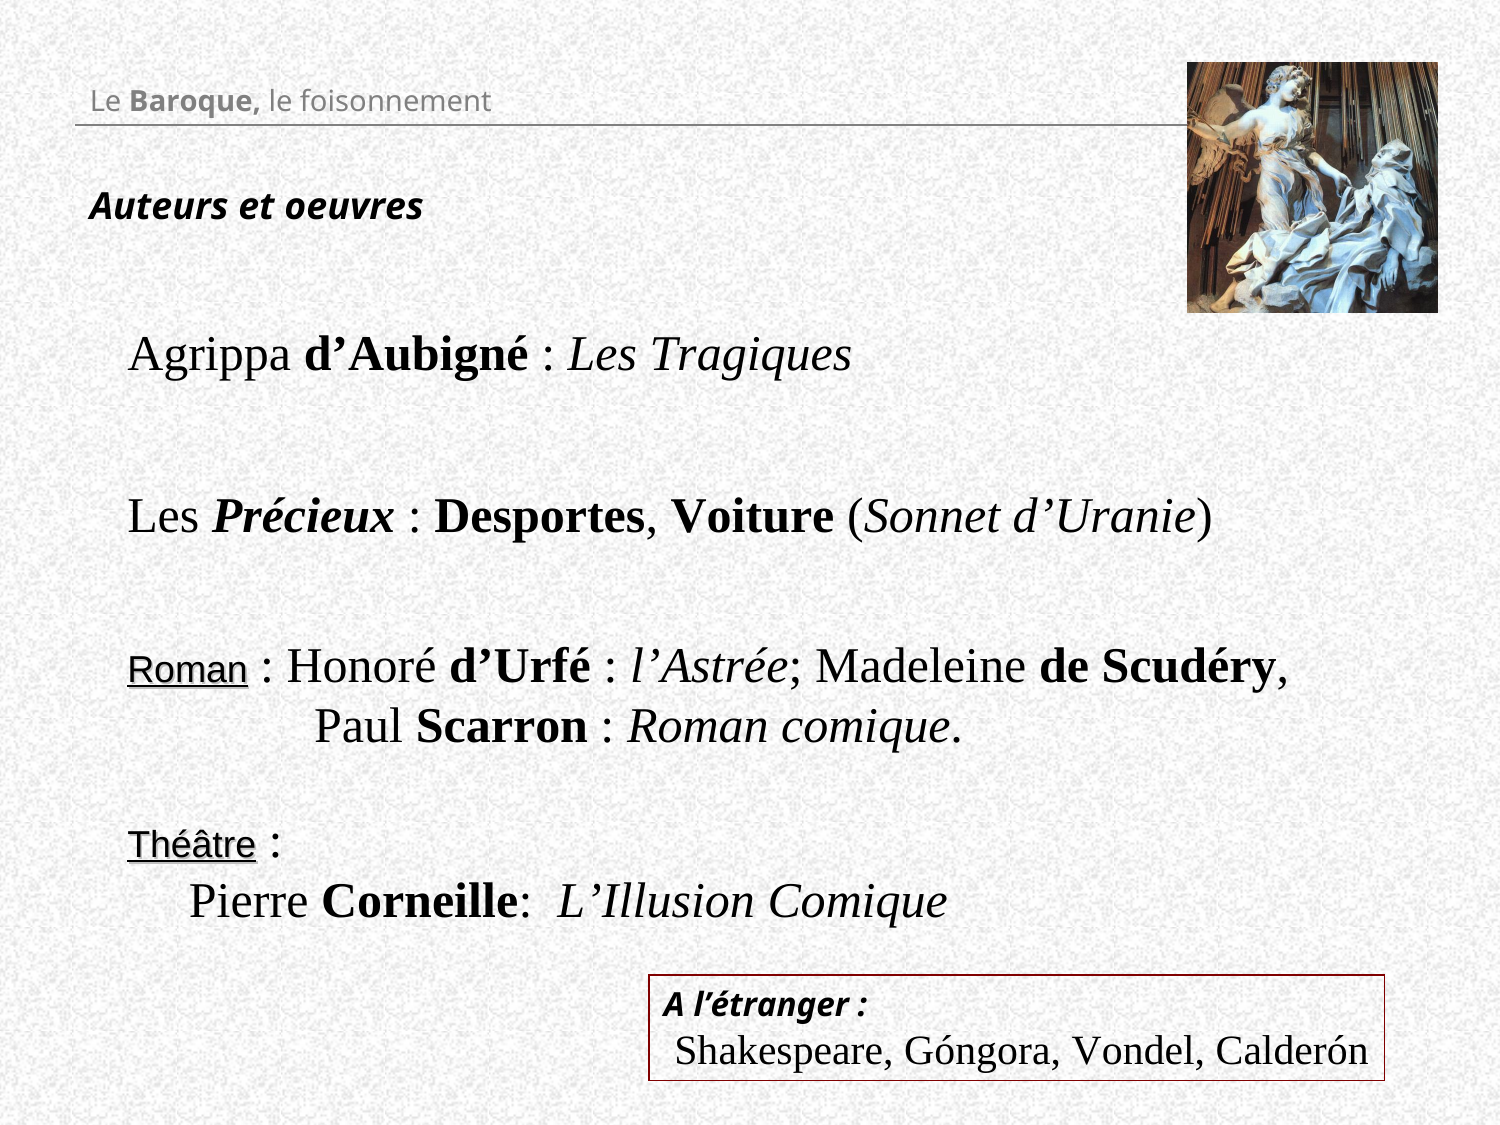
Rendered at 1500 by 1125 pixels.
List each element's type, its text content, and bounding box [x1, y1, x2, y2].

text_box Le Baroque, le foisonnement [74, 74, 1187, 126]
text_box Auteurs et oeuvres [75, 174, 513, 236]
text_box Théâtre : Pierre Corneille: L’Illusion Comique [112, 799, 1138, 936]
text_box Les Précieux : Desportes, Voiture (Sonnet d’Uranie) [112, 474, 1351, 551]
text_box Agrippa d’Aubigné : Les Tragiques [112, 312, 1426, 388]
text_box A l’étranger : Shakespeare, Góngora, Vondel, Calderón [649, 975, 1385, 1081]
text_box Roman : Honoré d’Urfé : l’Astrée; Madeleine de Scudéry, Paul Scarron : Roman comique. [112, 624, 1401, 761]
picture [0, 0, 1500, 1125]
